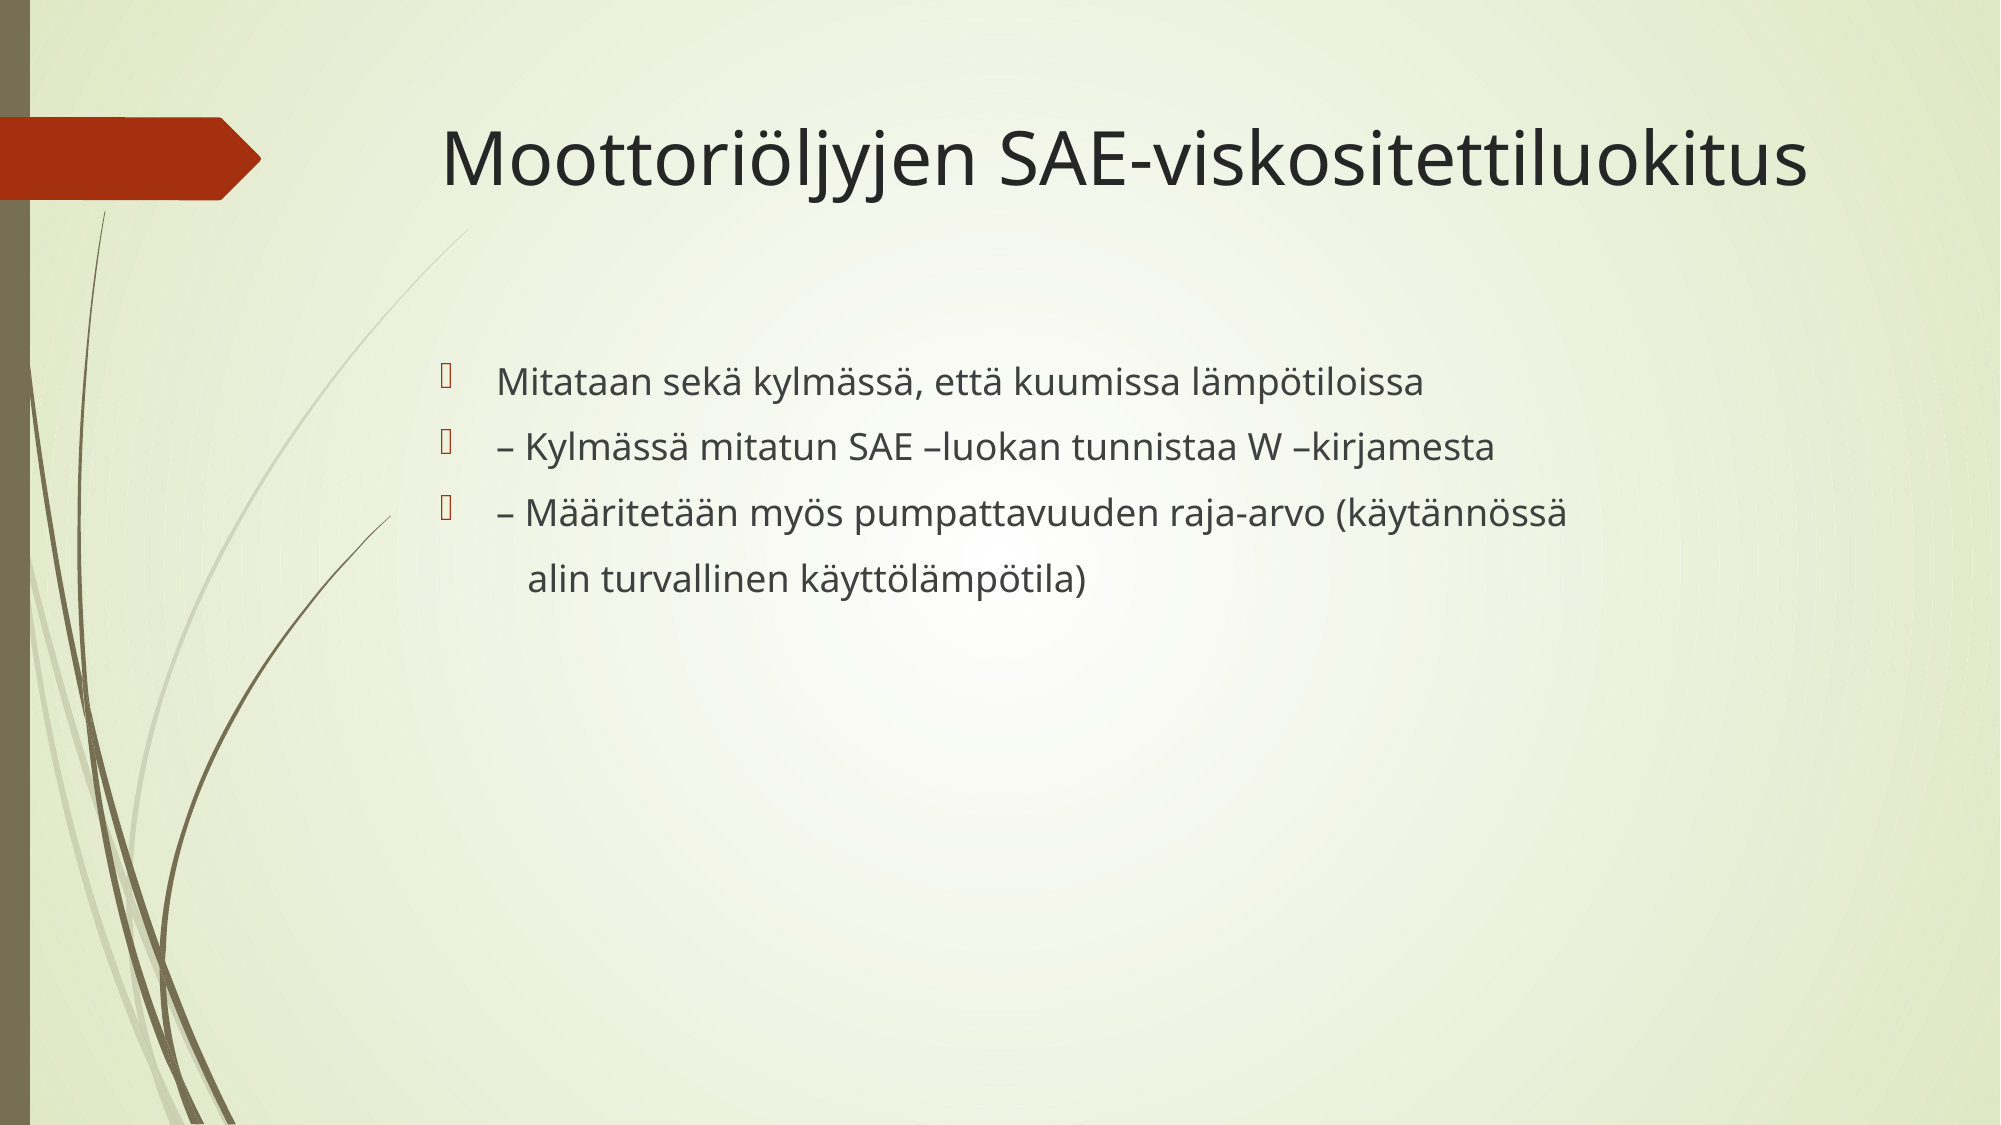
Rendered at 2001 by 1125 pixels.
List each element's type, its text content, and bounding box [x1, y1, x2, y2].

title Moottoriöljyjen SAE-viskositettiluokitus [425, 102, 1888, 313]
list Mitataan sekä kylmässä, että kuumissa lämpötiloissa – Kylmässä mitatun SAE –luokan tunnistaa W –kirjamesta – Määritetään myös pumpattavuuden raja-arvo (käytännössä alin turvallinen käyttölämpötila) [424, 350, 1888, 970]
